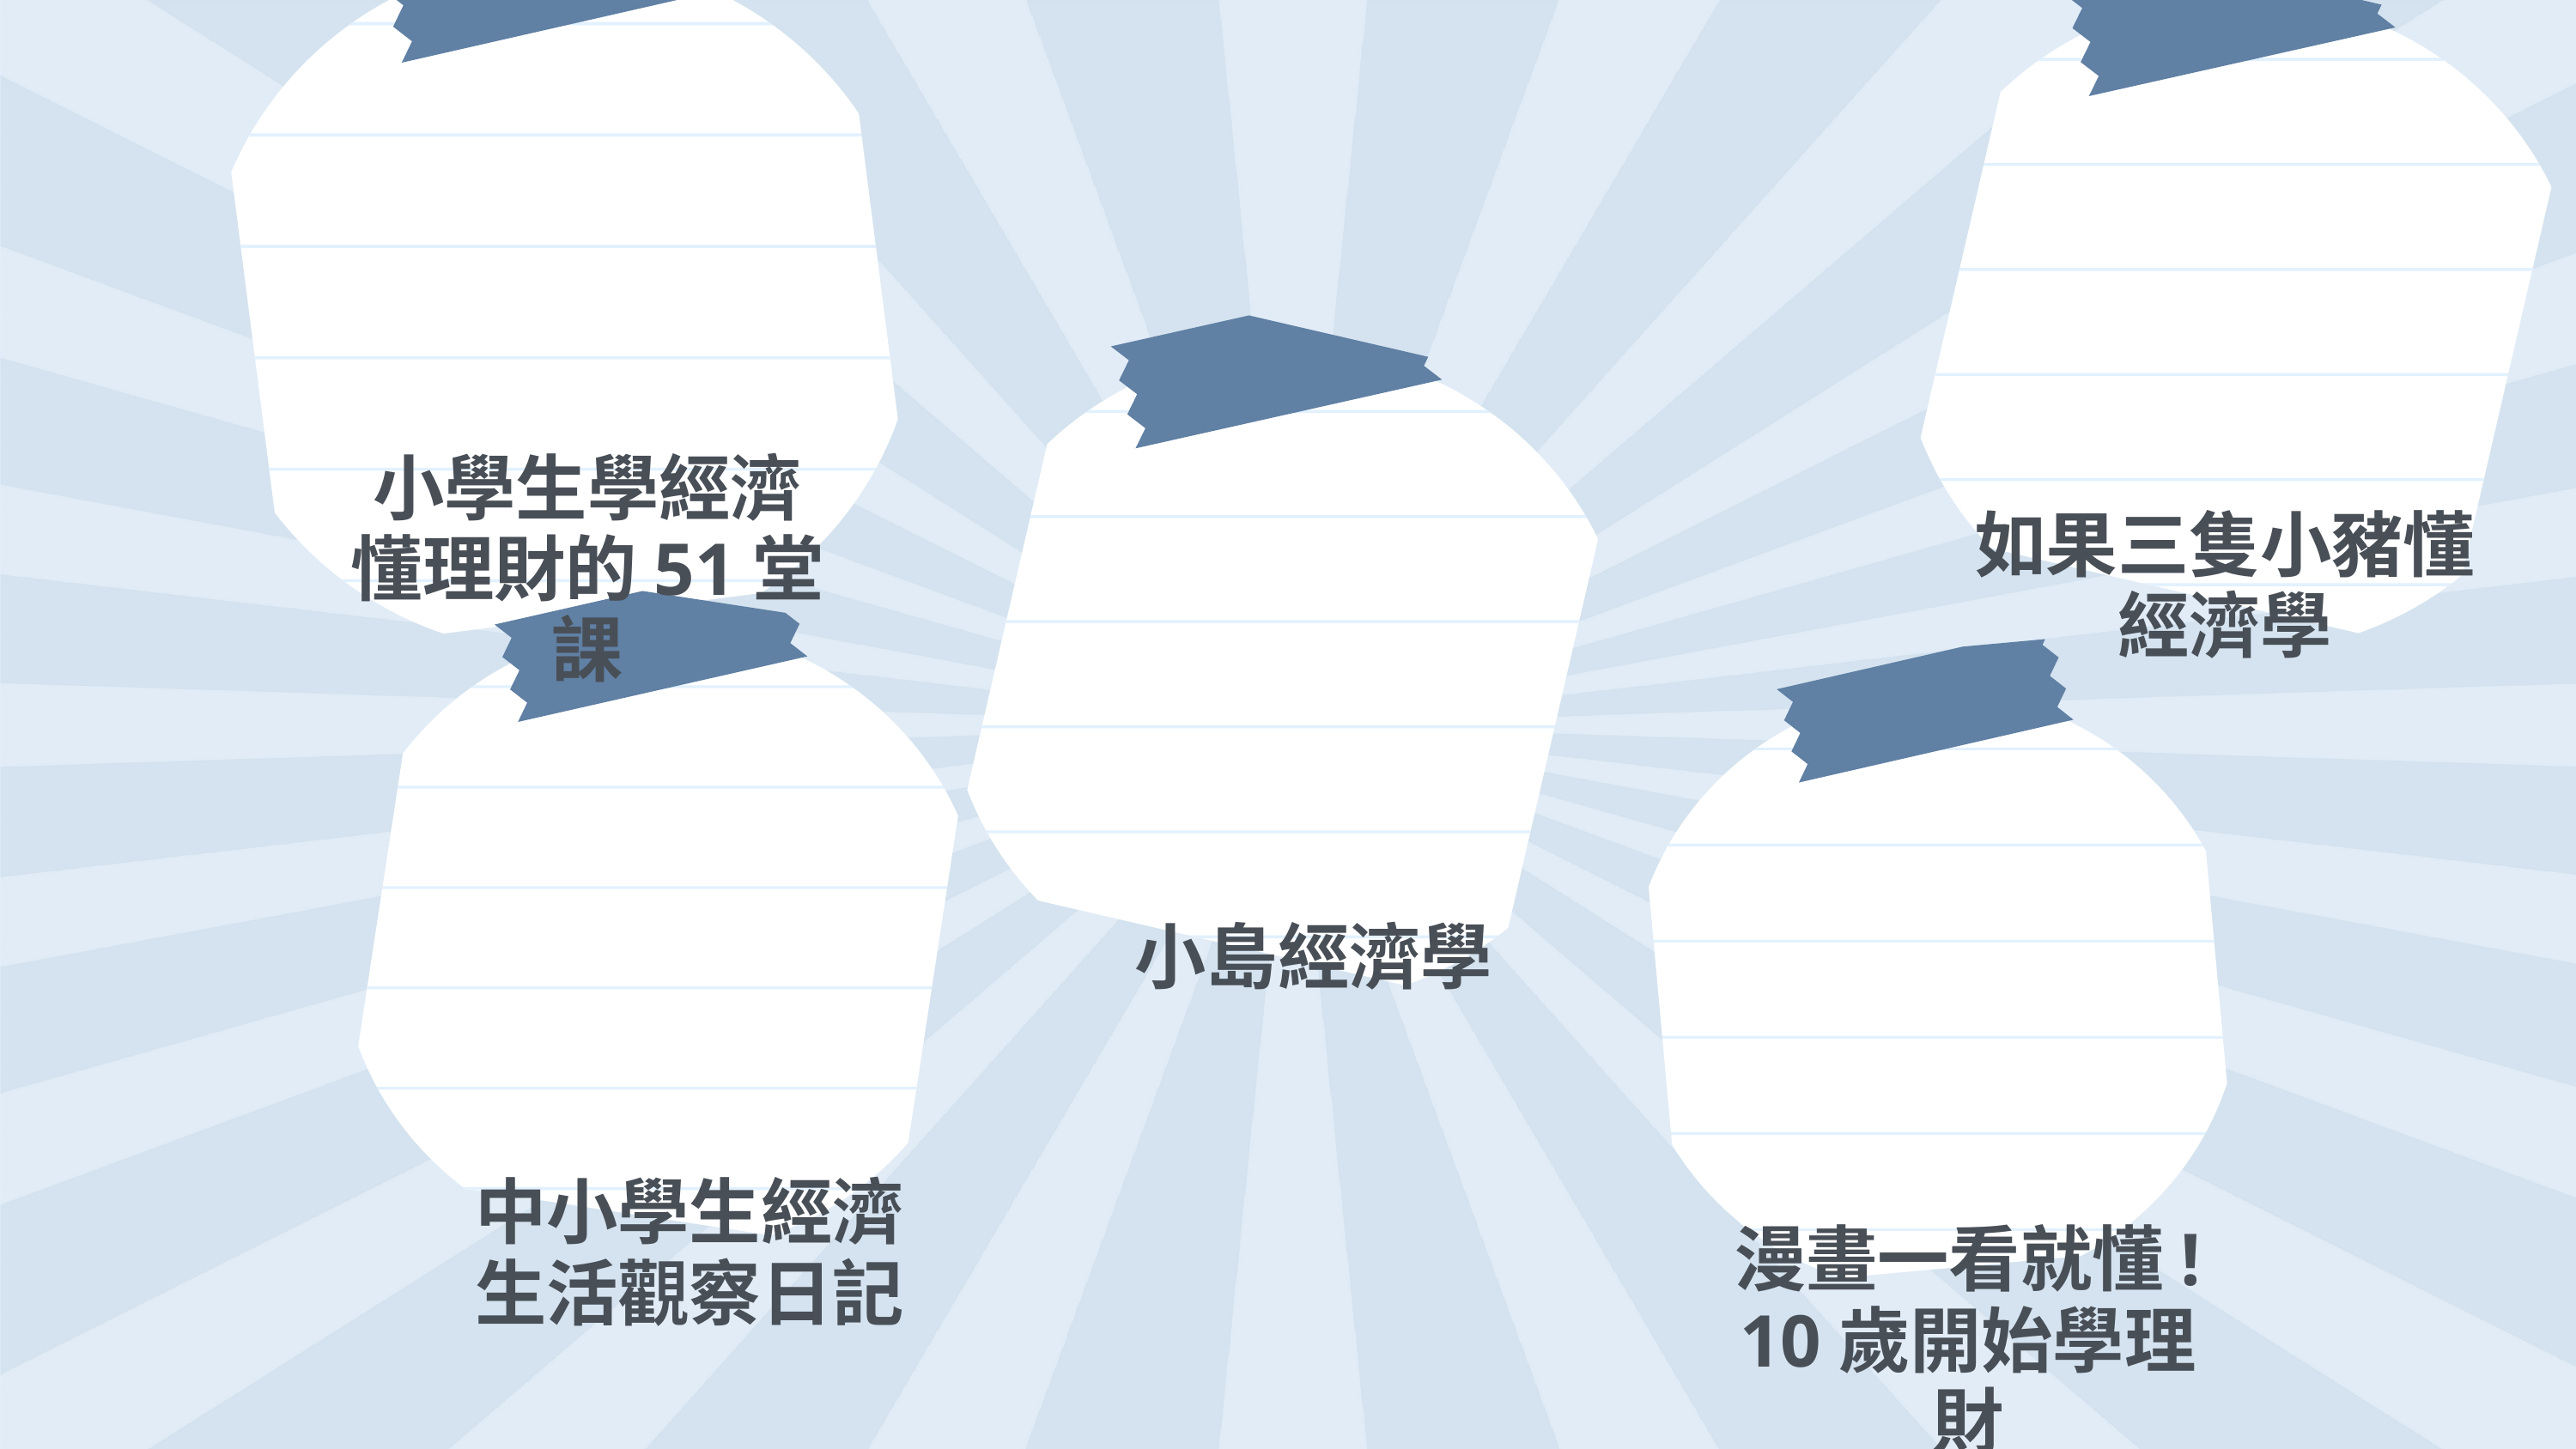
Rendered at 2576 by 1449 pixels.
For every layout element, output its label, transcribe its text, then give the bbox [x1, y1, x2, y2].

text_box 小學生學經濟 懂理財的51堂課 [319, 448, 856, 613]
text_box [0, 0, 2576, 1449]
text_box 漫畫一看就懂! 10歲開始學理財 [1710, 1219, 2226, 1449]
text_box 中小學生經濟 生活觀察日記 [432, 1172, 947, 1337]
text_box 如果三隻小豬懂經濟學 [1967, 504, 2482, 670]
text_box 小島經濟學 [1056, 937, 1571, 1000]
